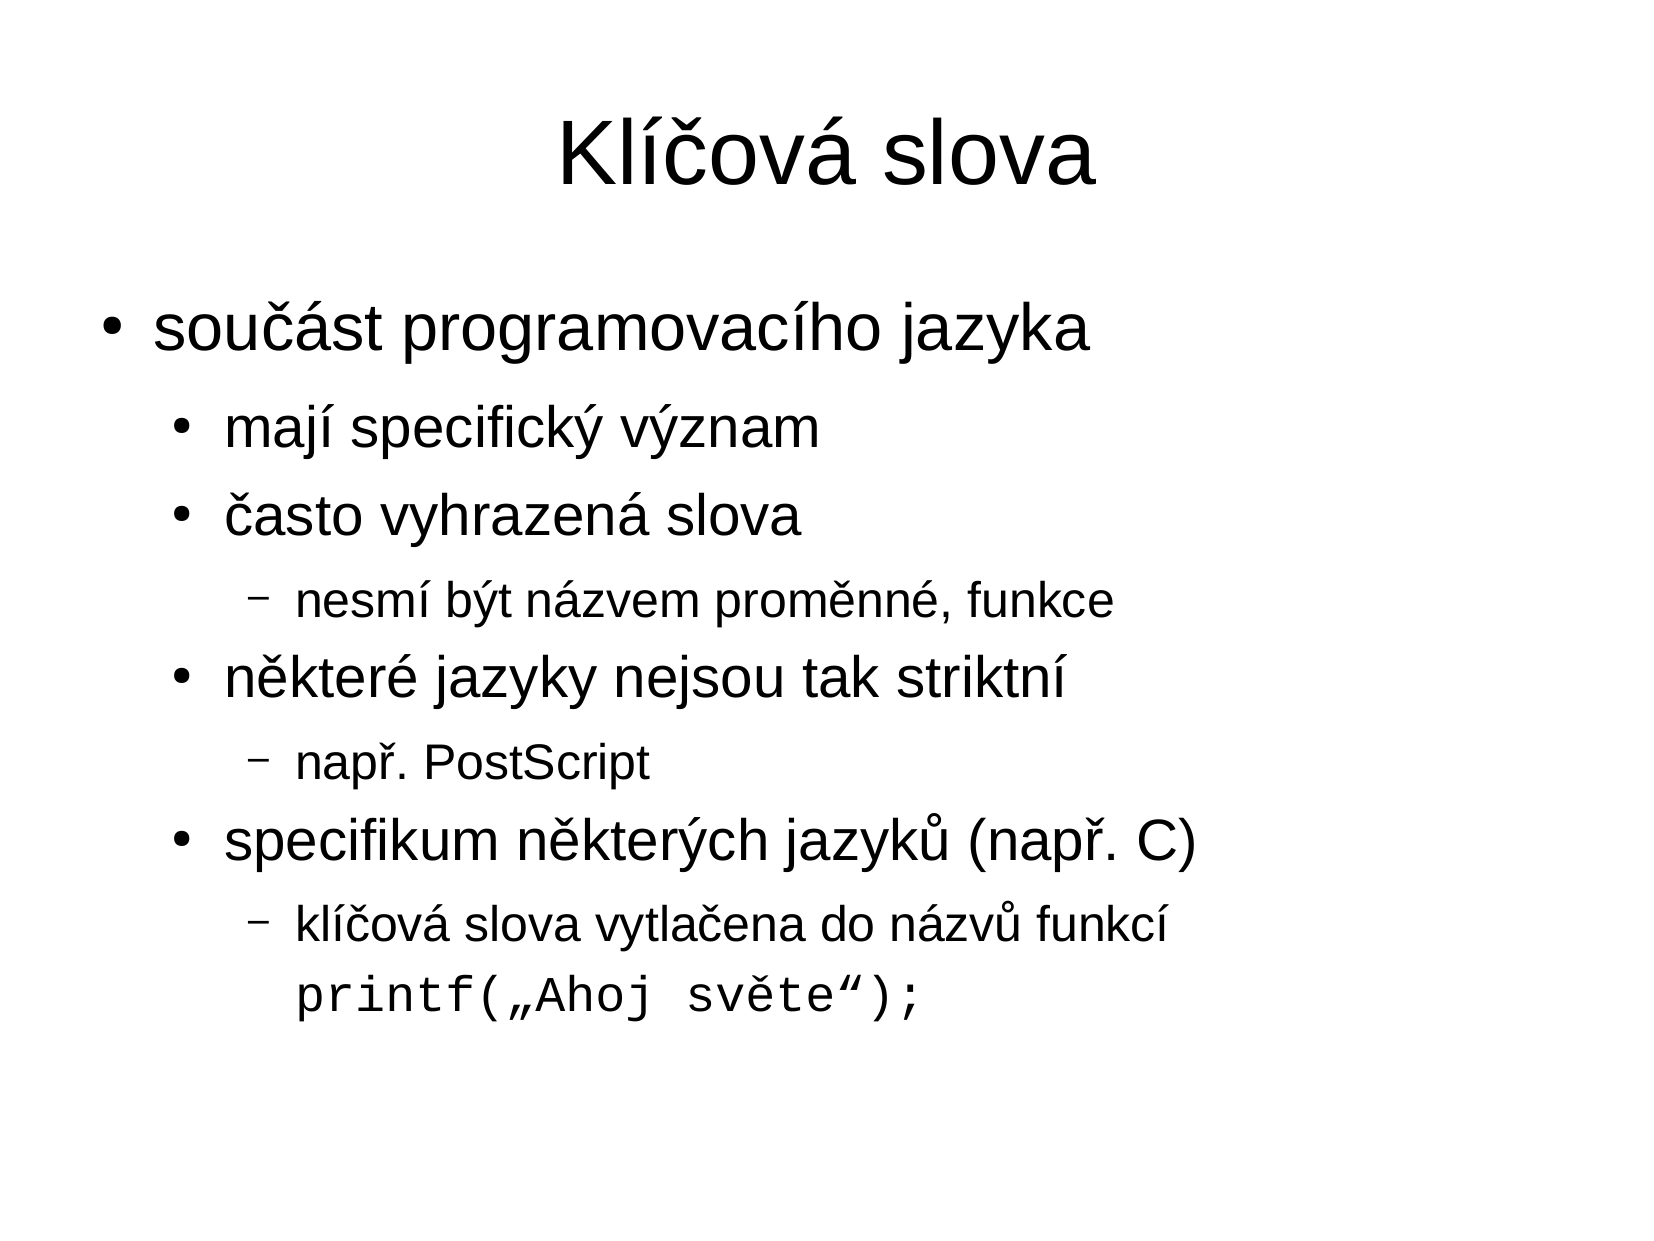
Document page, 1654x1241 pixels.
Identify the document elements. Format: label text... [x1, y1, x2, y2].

title Klíčová slova [82, 49, 1571, 257]
list součást programovacího jazyka mají specifický význam často vyhrazená slova nesmí být názvem proměnné, funkce některé jazyky nejsou tak striktní např. PostScript specifikum některých jazyků (např. C) klíčová slova vytlačena do názvů funkcí printf(„Ahoj světe“); [82, 290, 1571, 1109]
